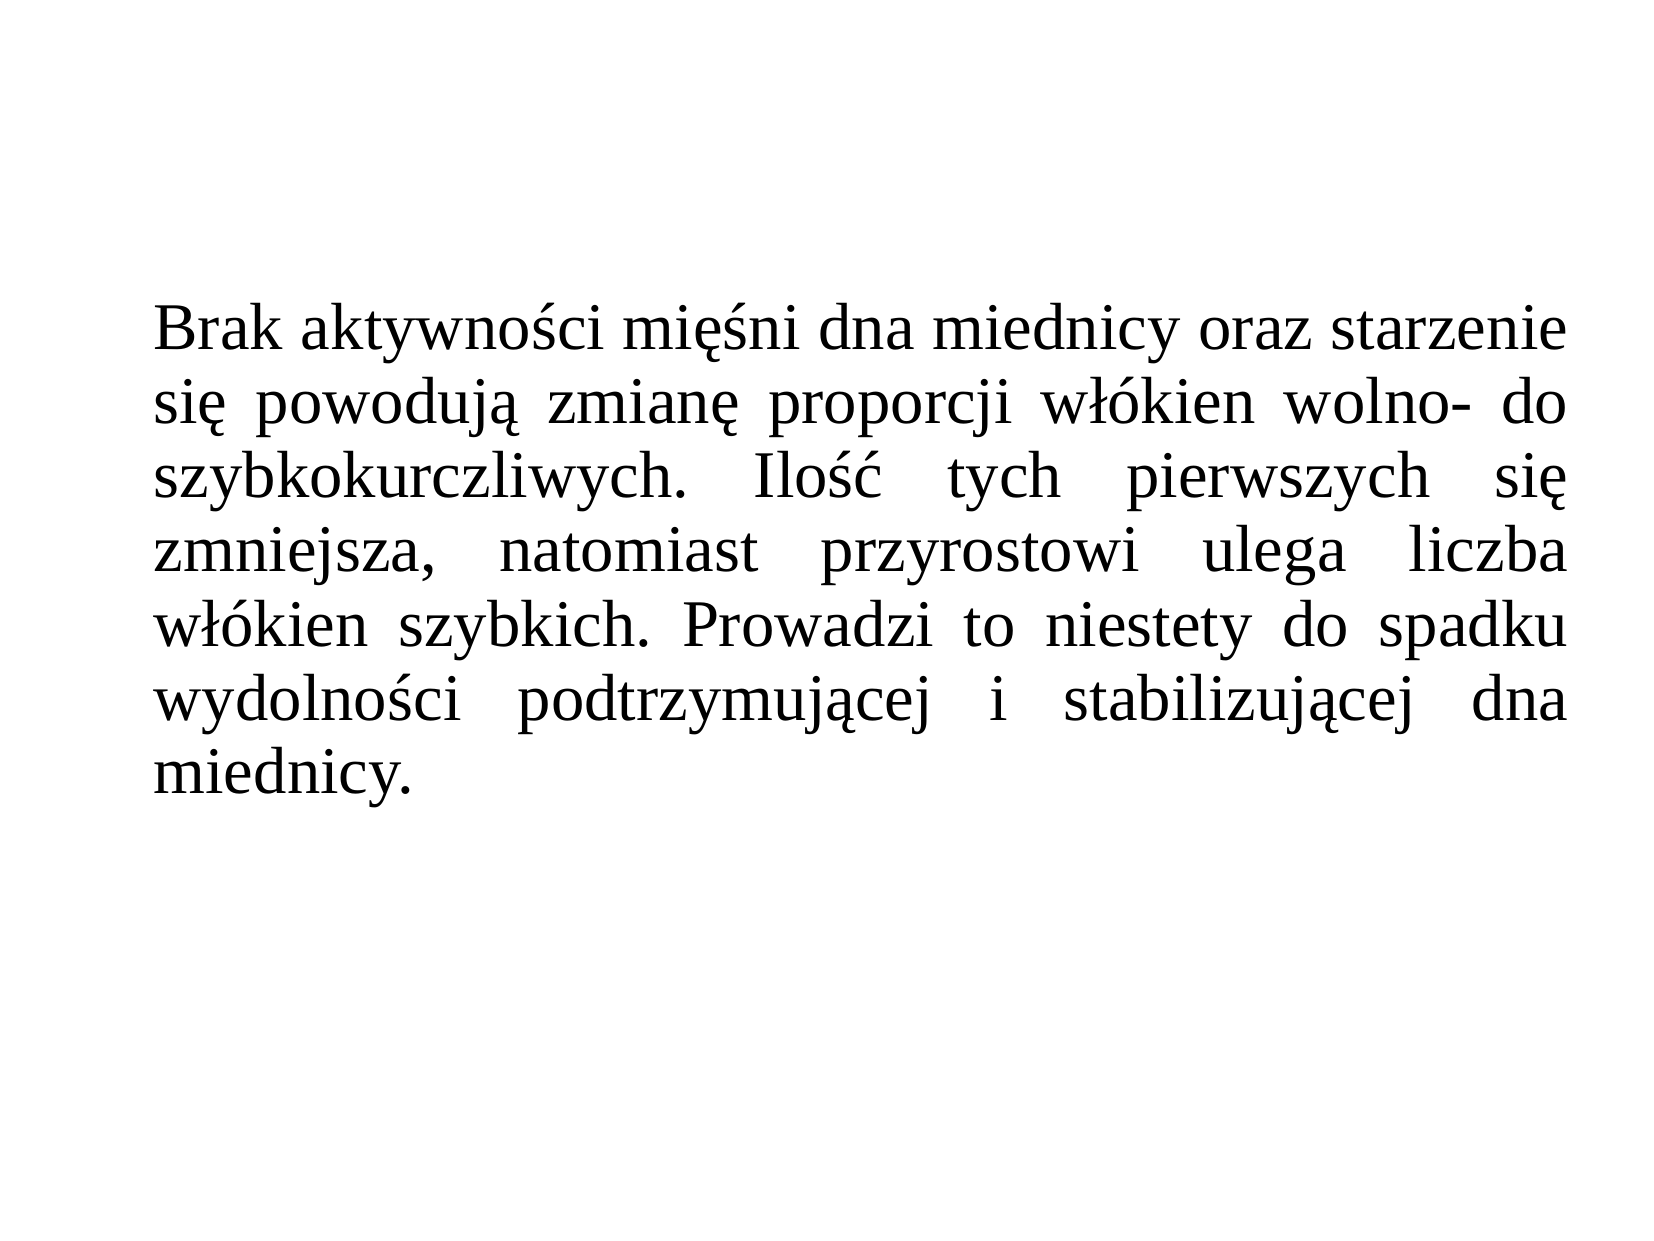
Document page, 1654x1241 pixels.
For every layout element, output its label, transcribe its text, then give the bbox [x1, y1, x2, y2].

list Brak aktywności mięśni dna miednicy oraz starzenie się powodują zmianę proporcji włókien wolno- do szybkokurczliwych. Ilość tych pierwszych się zmniejsza, natomiast przyrostowi ulega liczba włókien szybkich. Prowadzi to niestety do spadku wydolności podtrzymującej i stabilizującej dna miednicy. [82, 290, 1571, 1109]
